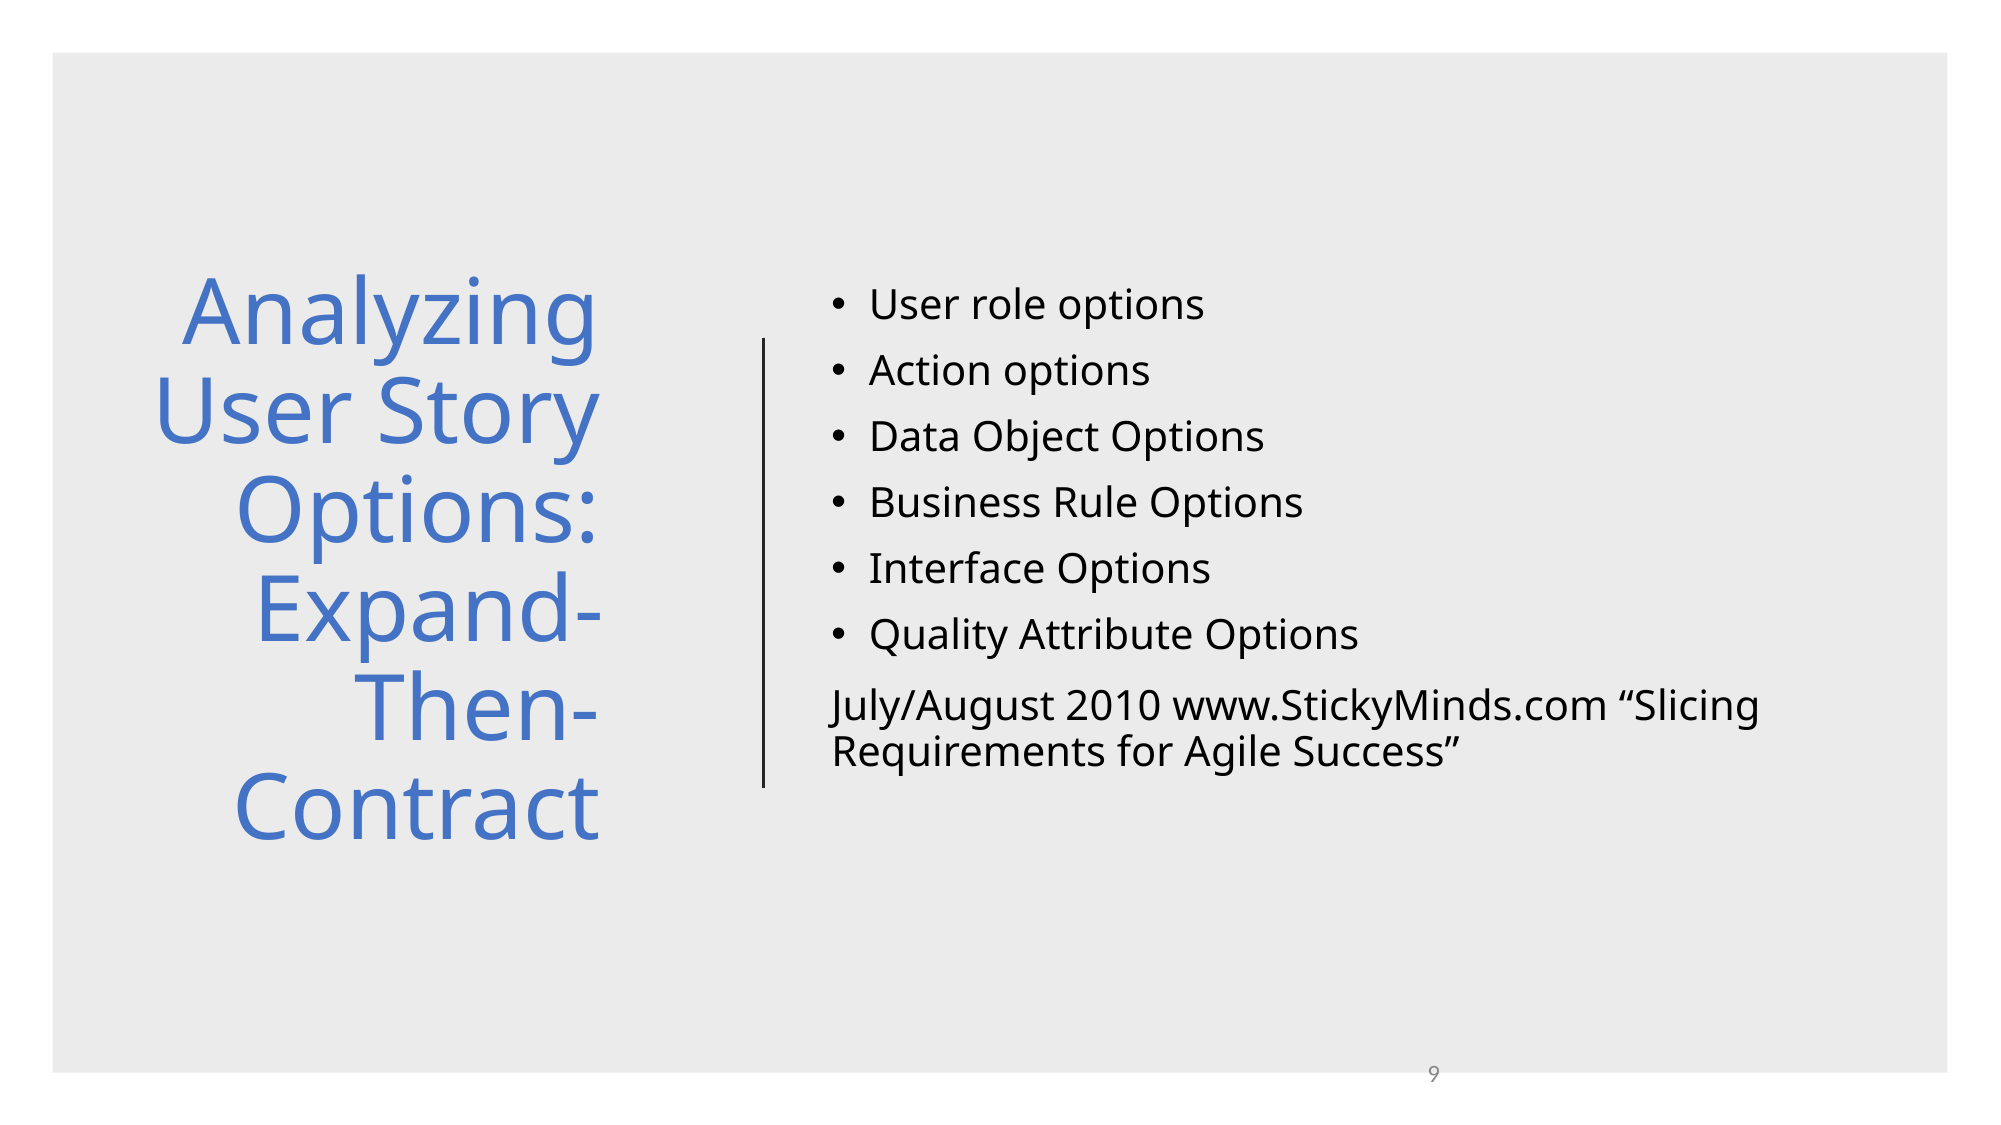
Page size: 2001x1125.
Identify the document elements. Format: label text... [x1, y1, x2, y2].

title Analyzing User Story Options: Expand-Then-Contract [137, 158, 711, 967]
text_box 9 [1412, 1042, 1863, 1103]
list User role options Action options Data Object Options Business Rule Options Interface Options Quality Attribute Options July/August 2010 www.StickyMinds.com “Slicing Requirements for Agile Success” [816, 158, 1863, 967]
text_box [53, 53, 1947, 1073]
